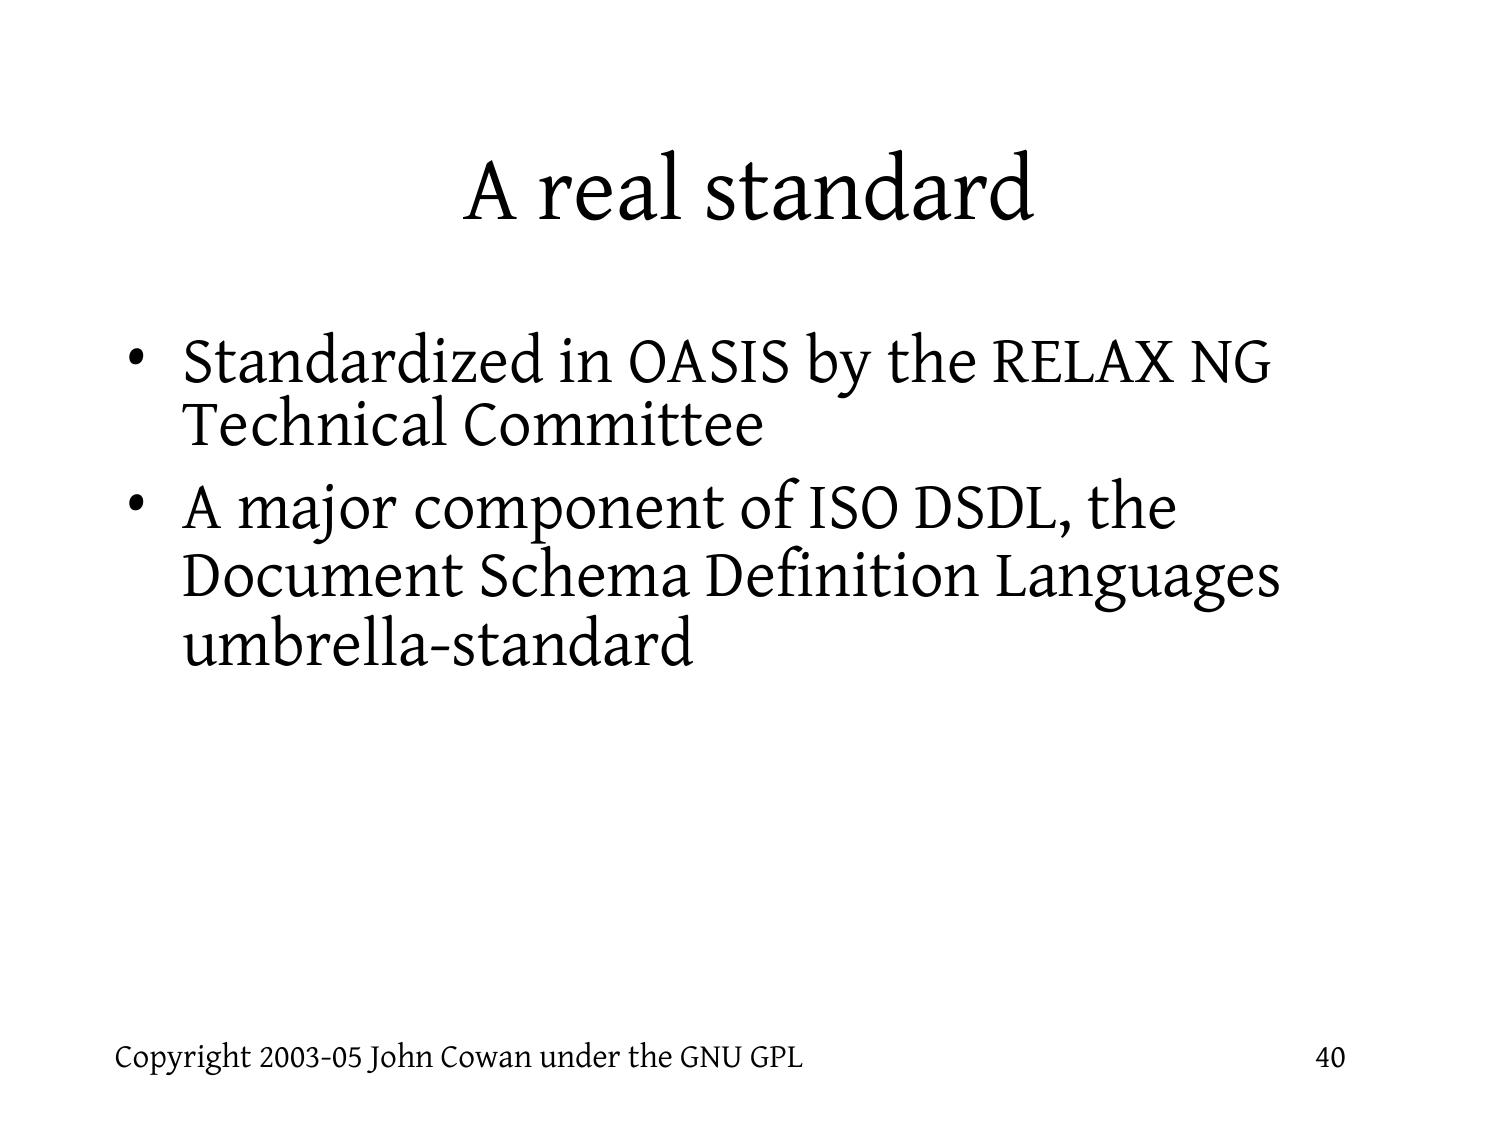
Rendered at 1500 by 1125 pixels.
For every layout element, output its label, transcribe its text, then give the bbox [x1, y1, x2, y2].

list Standardized in OASIS by the RELAX NG Technical Committee A major component of ISO DSDL, the Document Schema Definition Languages umbrella-standard [112, 324, 1388, 1000]
title A real standard [112, 99, 1388, 288]
